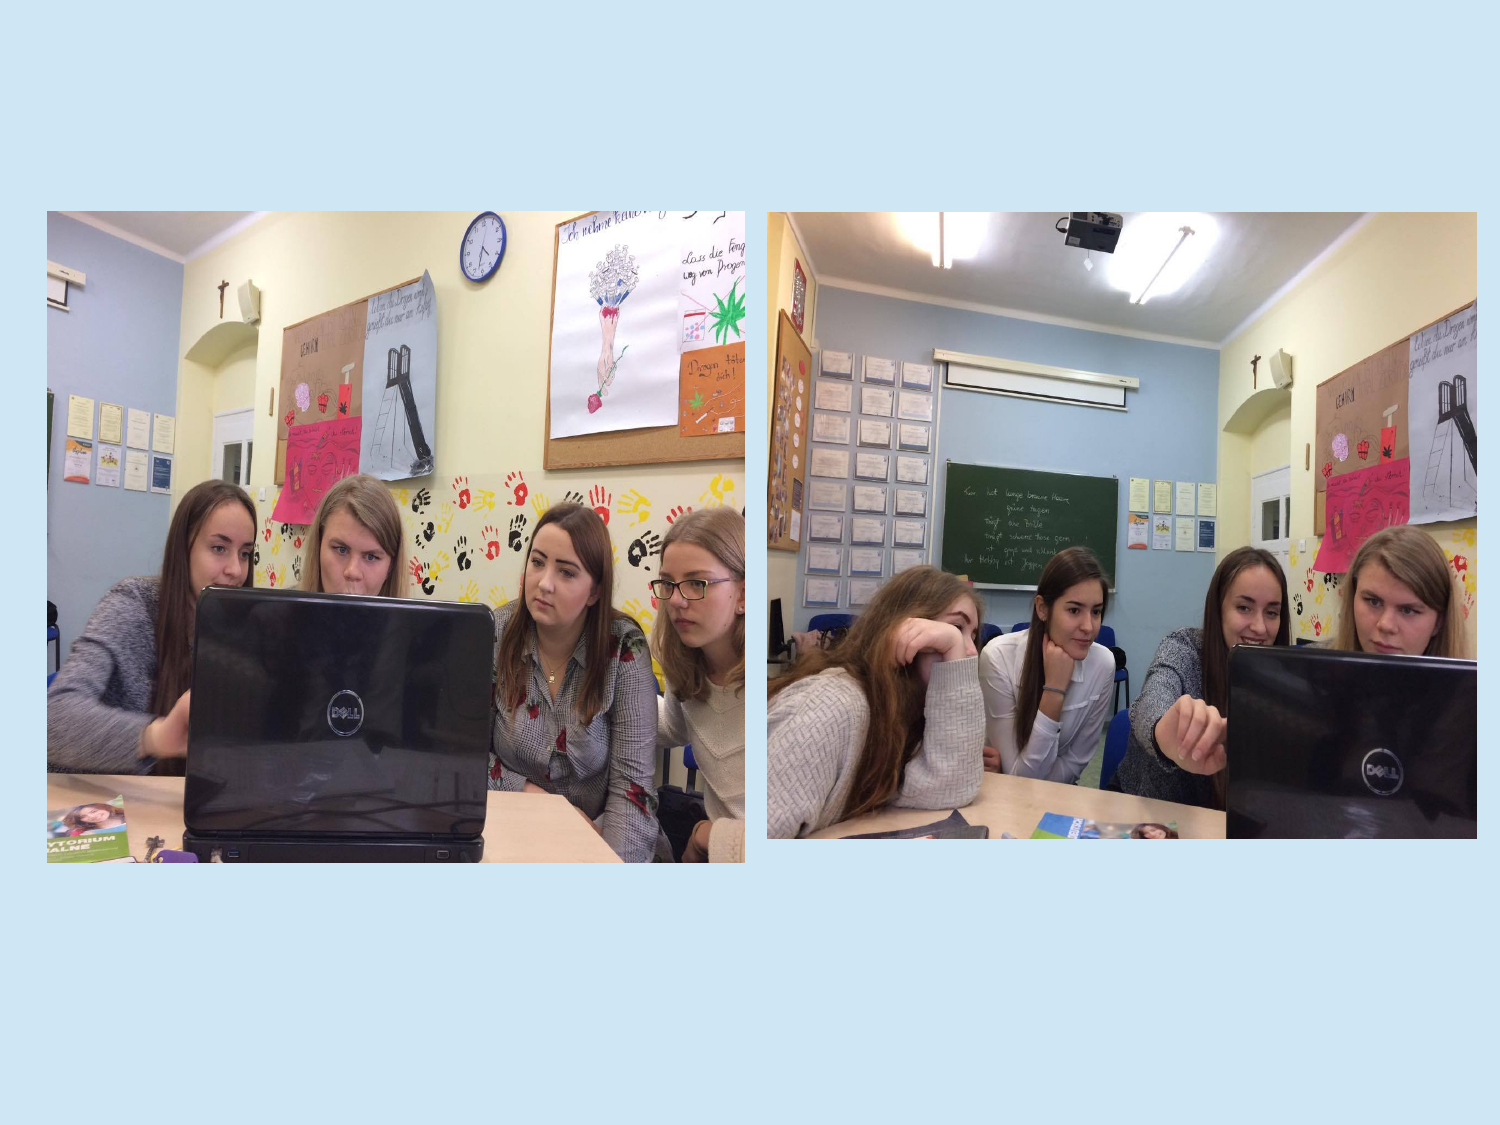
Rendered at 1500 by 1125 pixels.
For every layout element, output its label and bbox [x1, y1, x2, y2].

picture [47, 211, 745, 863]
picture [767, 212, 1477, 839]
